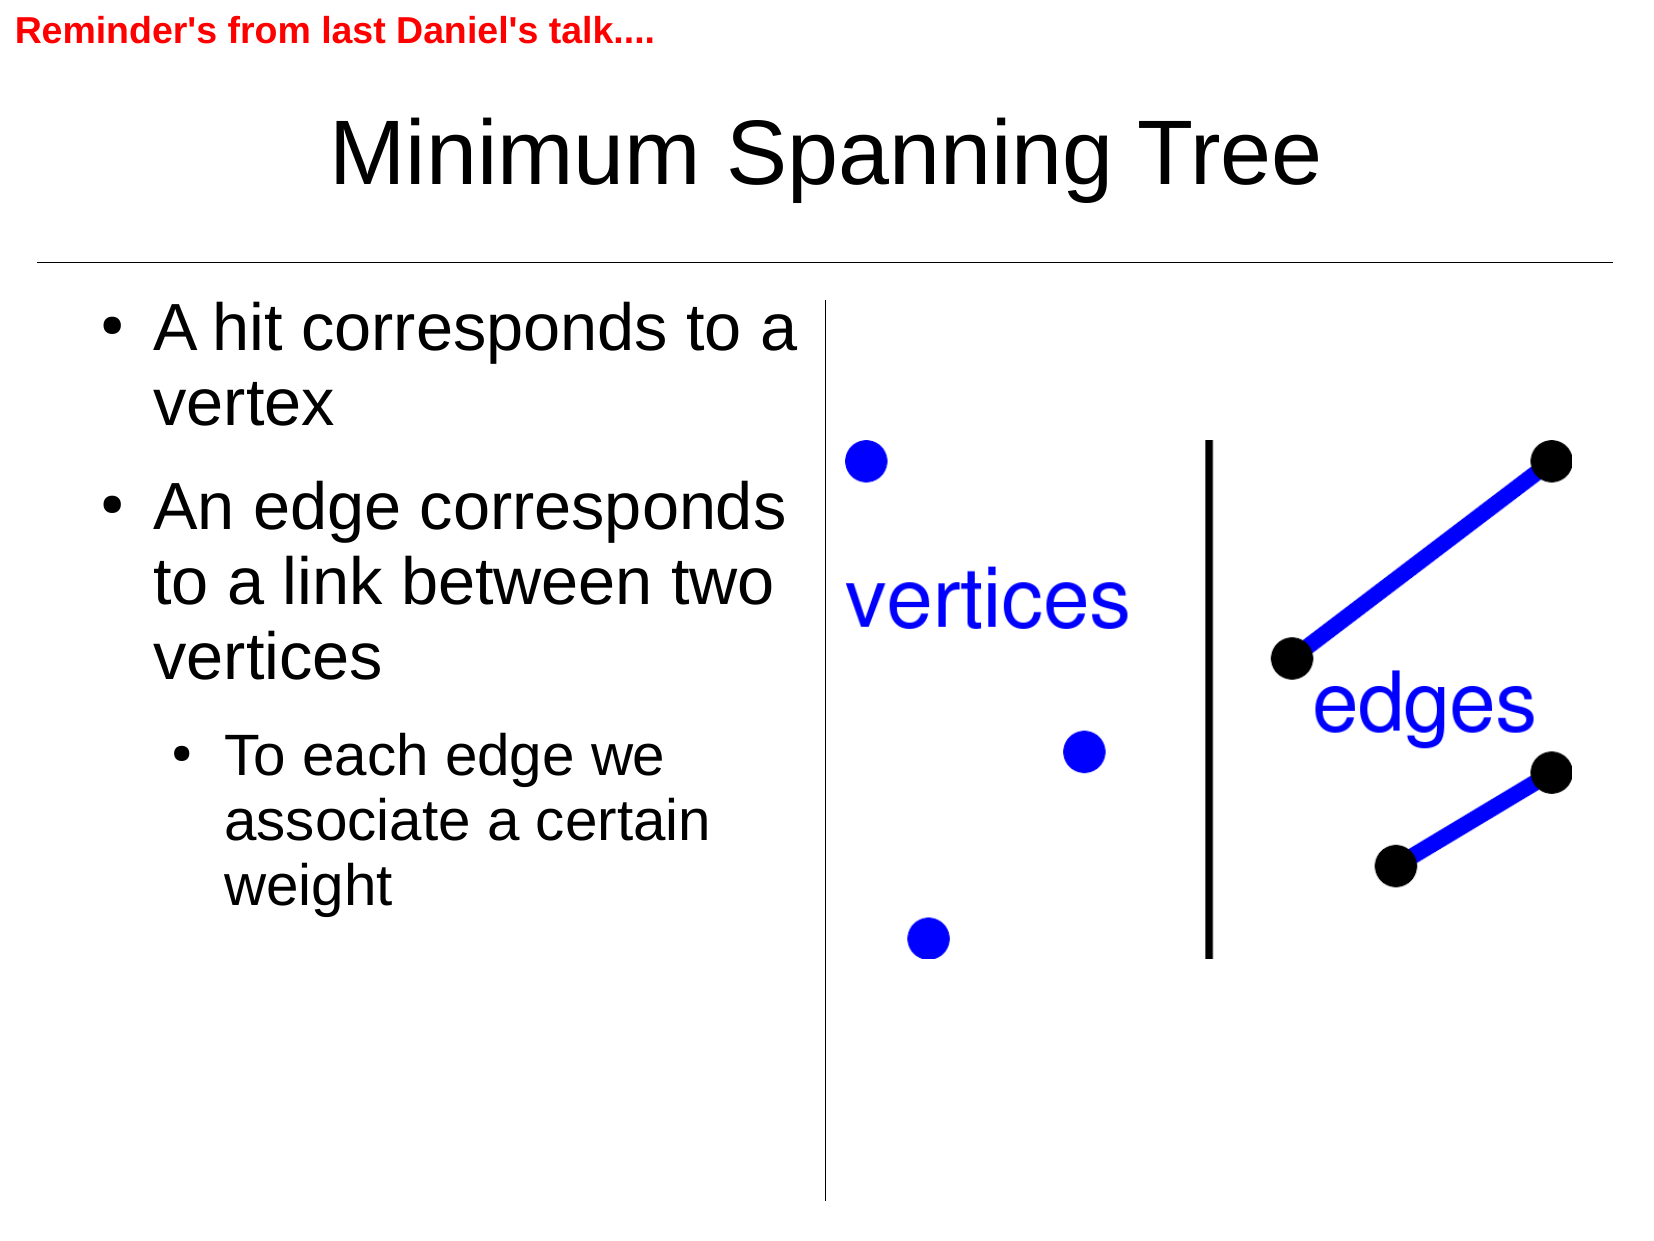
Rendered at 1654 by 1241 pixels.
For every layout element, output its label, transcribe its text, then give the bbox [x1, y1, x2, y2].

list A hit corresponds to a vertex An edge corresponds to a link between two vertices To each edge we associate a certain weight [82, 290, 809, 1088]
text_box Reminder's from last Daniel's talk.... [0, 2, 671, 61]
picture [845, 440, 1572, 959]
title Minimum Spanning Tree [82, 49, 1571, 257]
